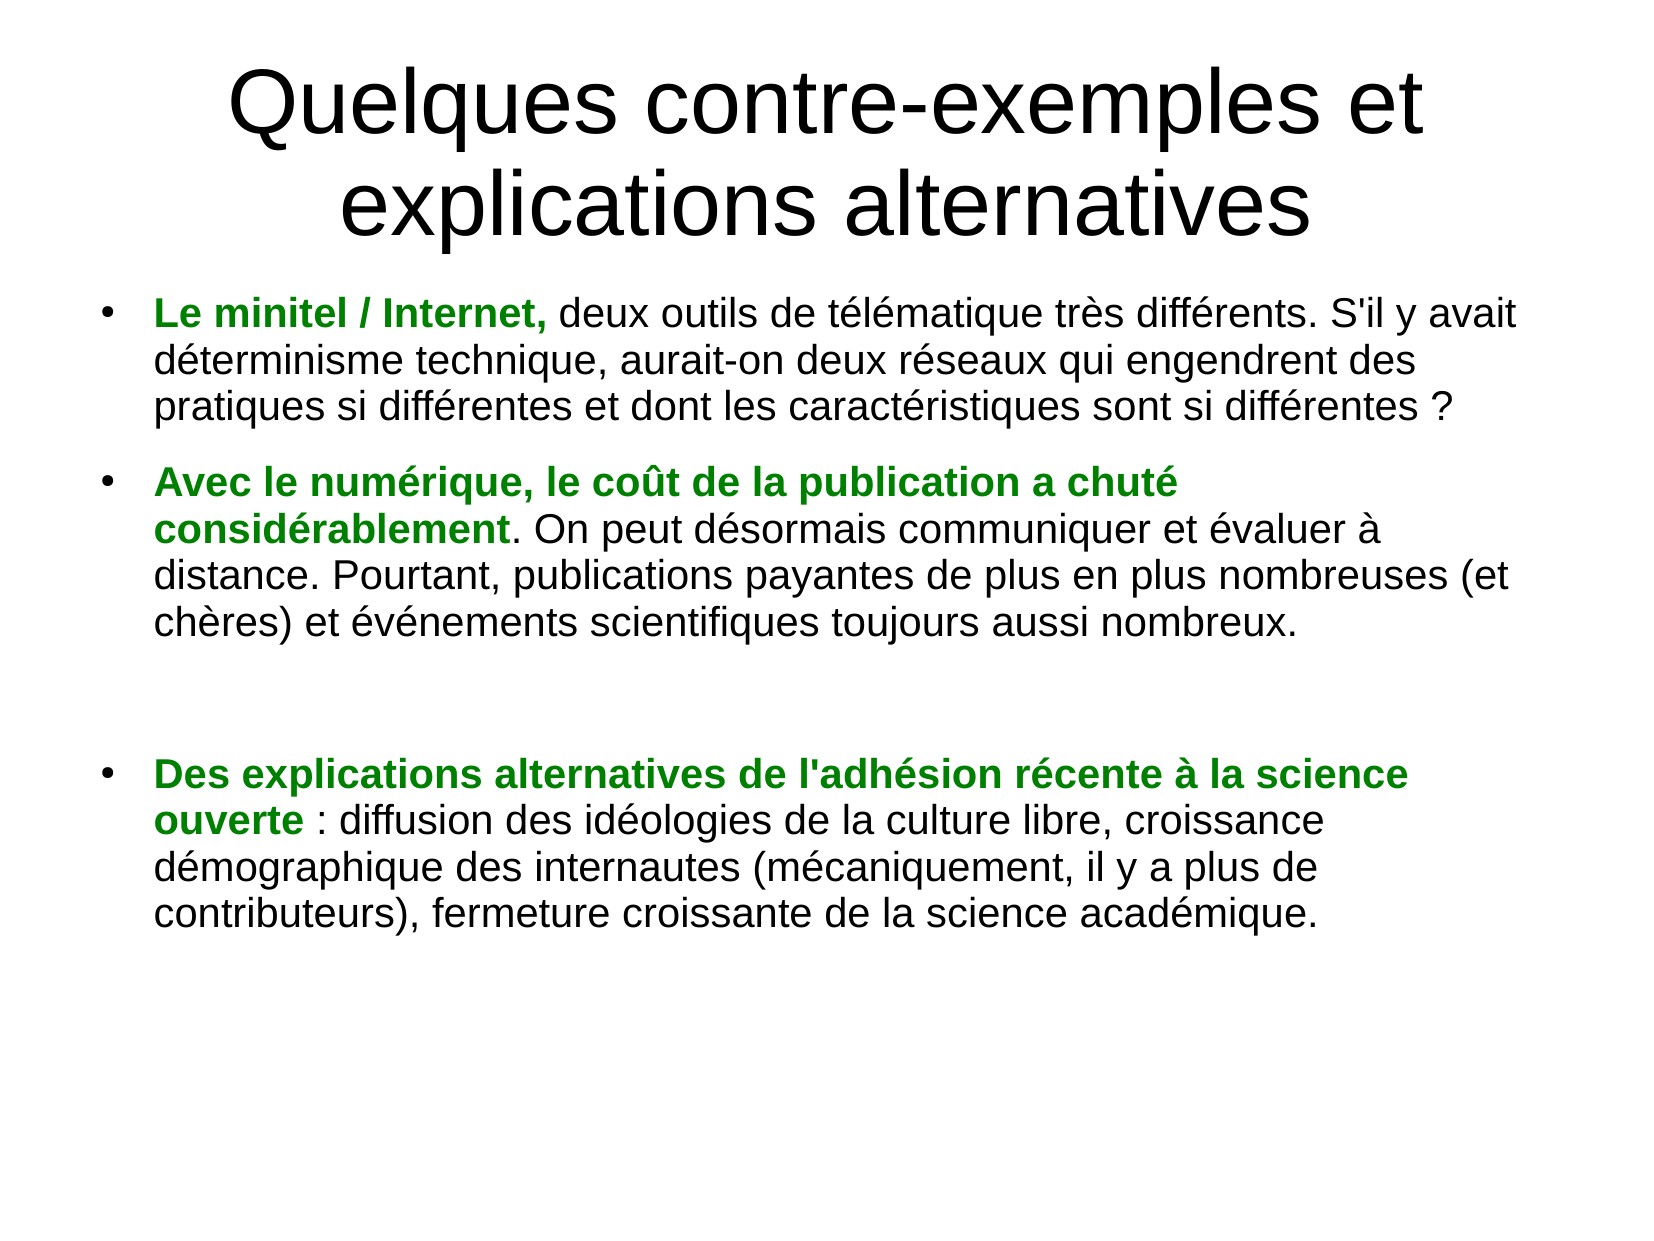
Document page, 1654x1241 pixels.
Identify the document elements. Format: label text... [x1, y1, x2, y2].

list Le minitel / Internet, deux outils de télématique très différents. S'il y avait déterminisme technique, aurait-on deux réseaux qui engendrent des pratiques si différentes et dont les caractéristiques sont si différentes ? Avec le numérique, le coût de la publication a chuté considérablement. On peut désormais communiquer et évaluer à distance. Pourtant, publications payantes de plus en plus nombreuses (et chères) et événements scientifiques toujours aussi nombreux. Des explications alternatives de l'adhésion récente à la science ouverte : diffusion des idéologies de la culture libre, croissance démographique des internautes (mécaniquement, il y a plus de contributeurs), fermeture croissante de la science académique. [82, 290, 1538, 1010]
title Quelques contre-exemples et explications alternatives [82, 49, 1571, 257]
